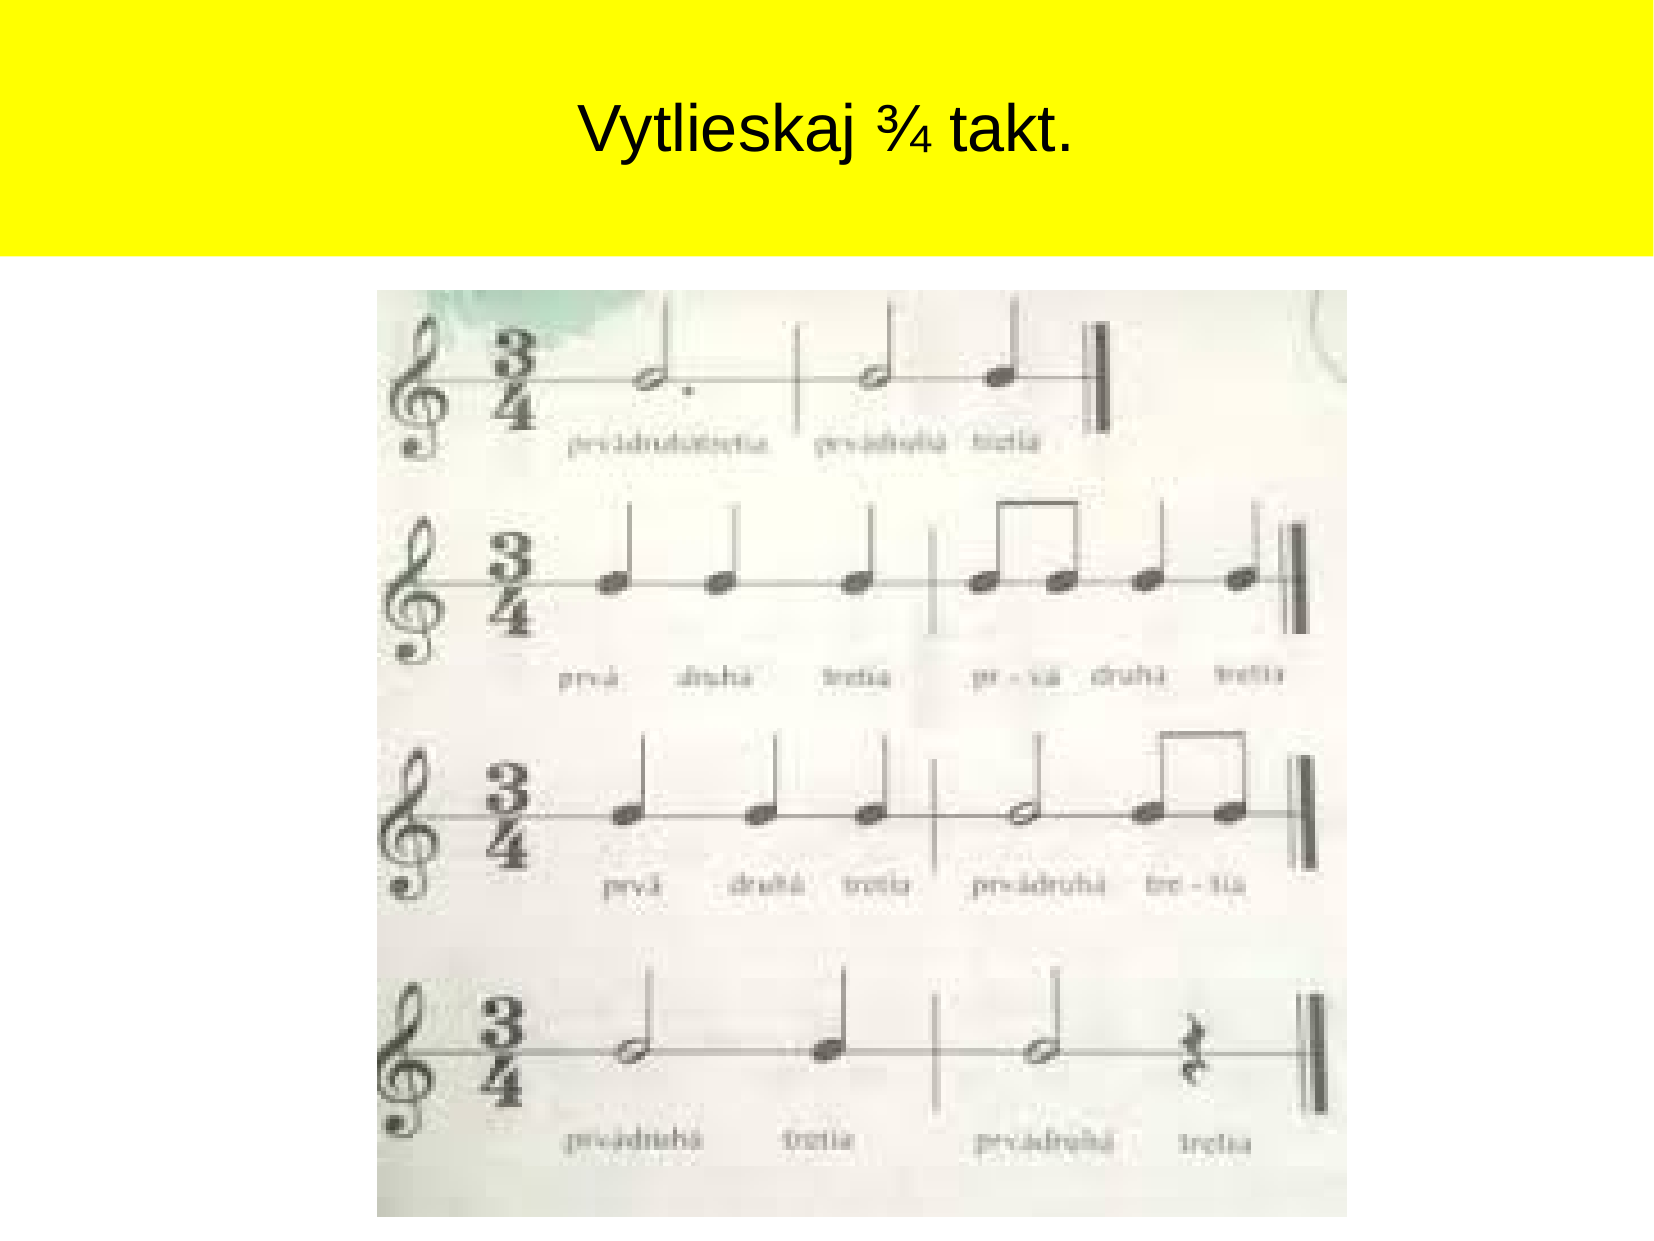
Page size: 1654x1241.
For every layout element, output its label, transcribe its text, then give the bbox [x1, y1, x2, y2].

title Vytlieskaj ¾ takt. [0, 0, 1654, 257]
picture [377, 290, 1347, 1217]
